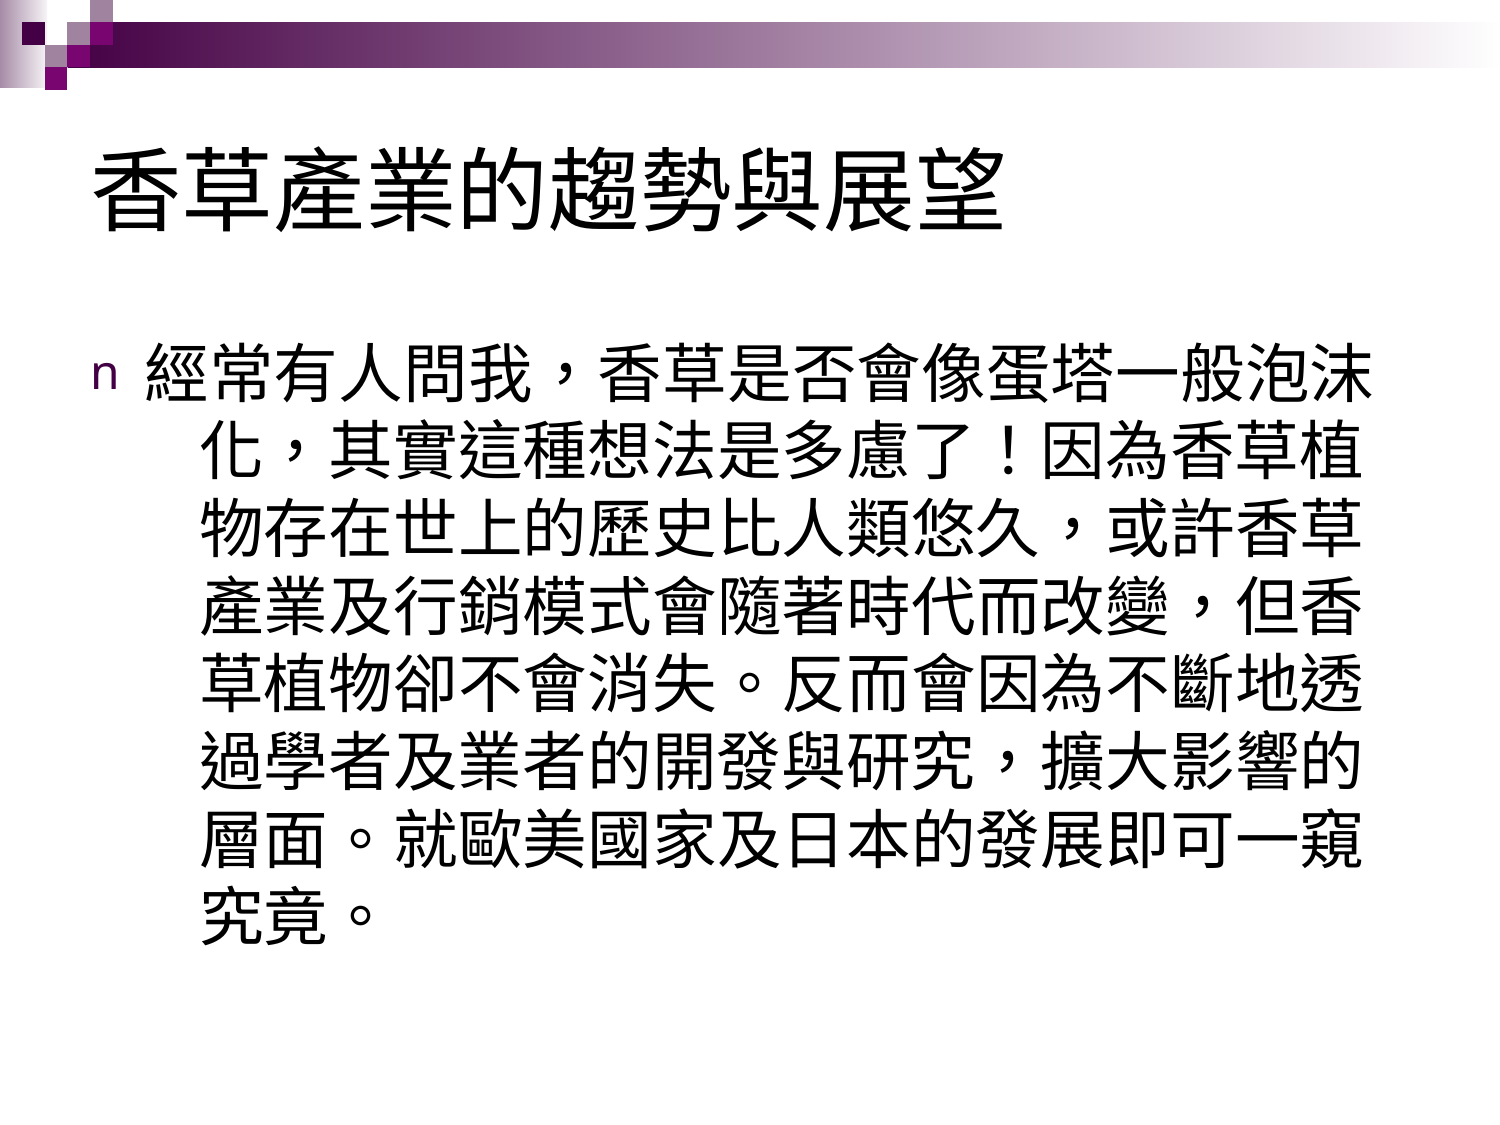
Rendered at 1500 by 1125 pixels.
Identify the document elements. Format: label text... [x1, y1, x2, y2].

title 香草產業的趨勢與展望 [75, 75, 1426, 300]
list 經常有人問我，香草是否會像蛋塔一般泡沫化，其實這種想法是多慮了！因為香草植物存在世上的歷史比人類悠久，或許香草產業及行銷模式會隨著時代而改變，但香草植物卻不會消失。反而會因為不斷地透過學者及業者的開發與研究，擴大影響的層面。就歐美國家及日本的發展即可一窺究竟。 [75, 324, 1426, 963]
